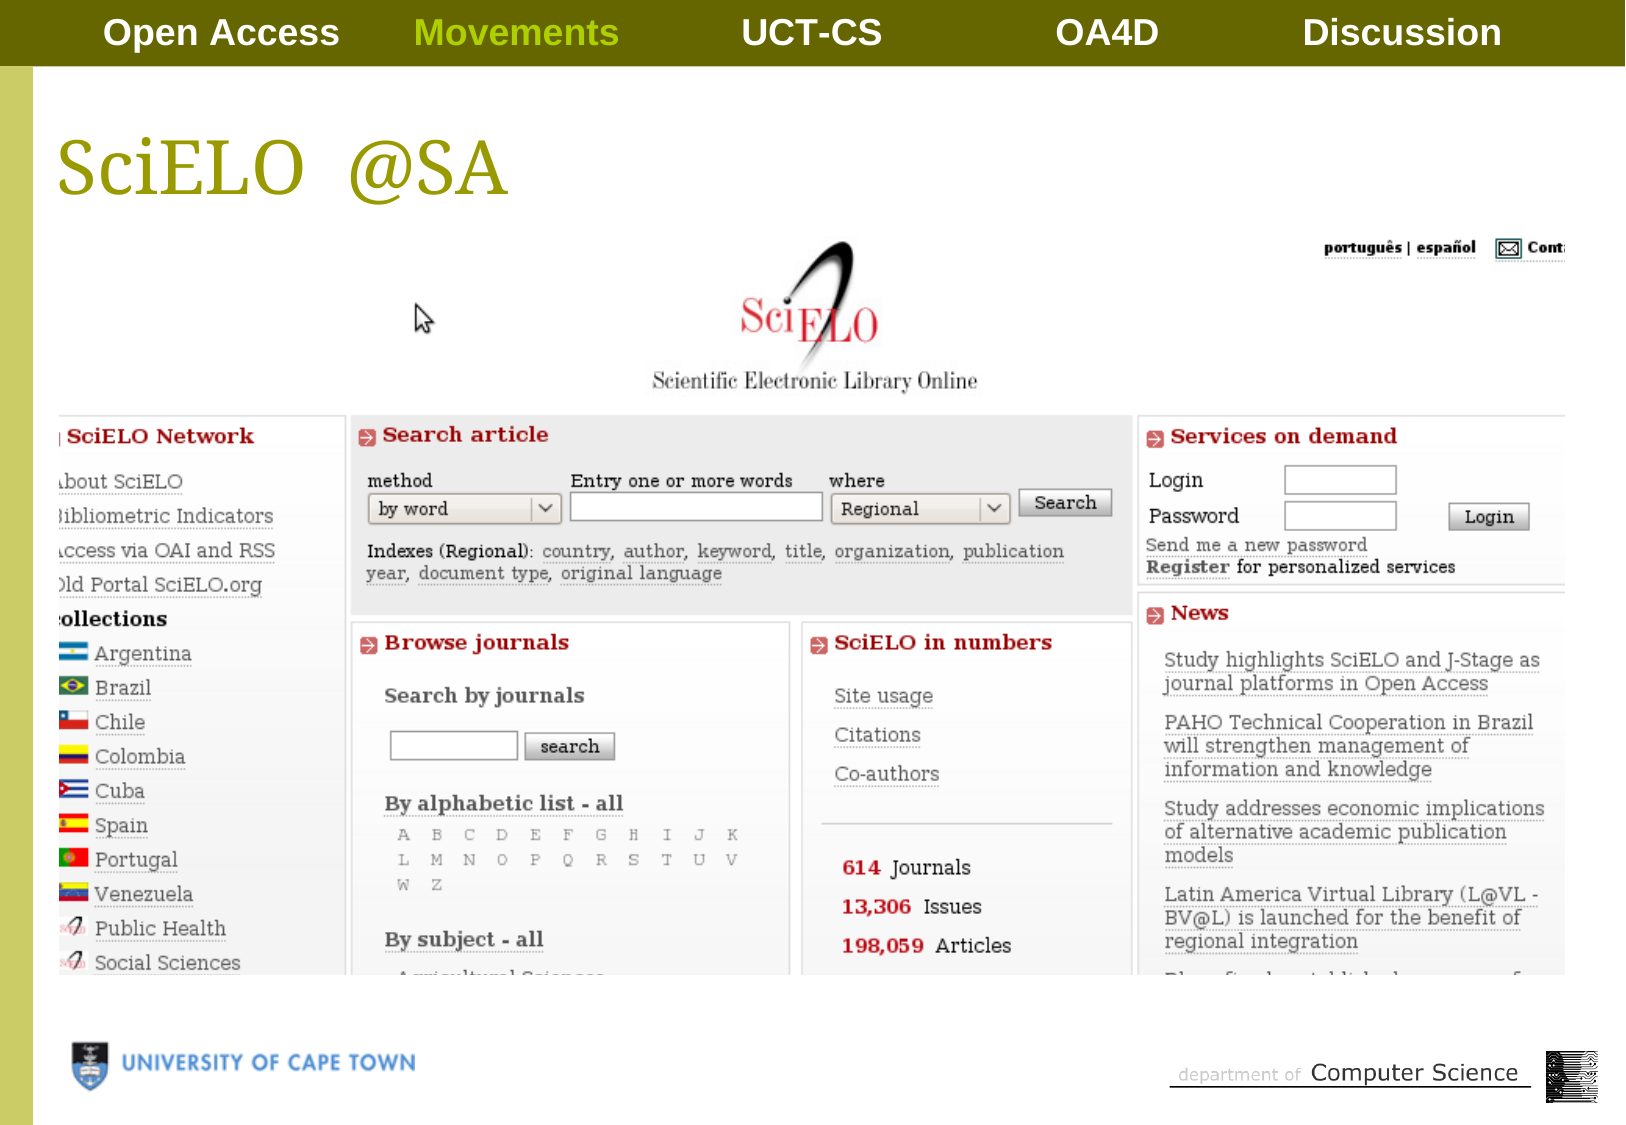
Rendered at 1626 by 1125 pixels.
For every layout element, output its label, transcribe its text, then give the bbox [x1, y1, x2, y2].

text_box Open Access Movements UCT-CS OA4D Discussion [29, 0, 1595, 60]
picture [1169, 1043, 1532, 1091]
title SciELO @SA [56, 101, 1543, 229]
picture [61, 1024, 415, 1103]
picture [1546, 1051, 1598, 1103]
picture [59, 236, 1565, 975]
